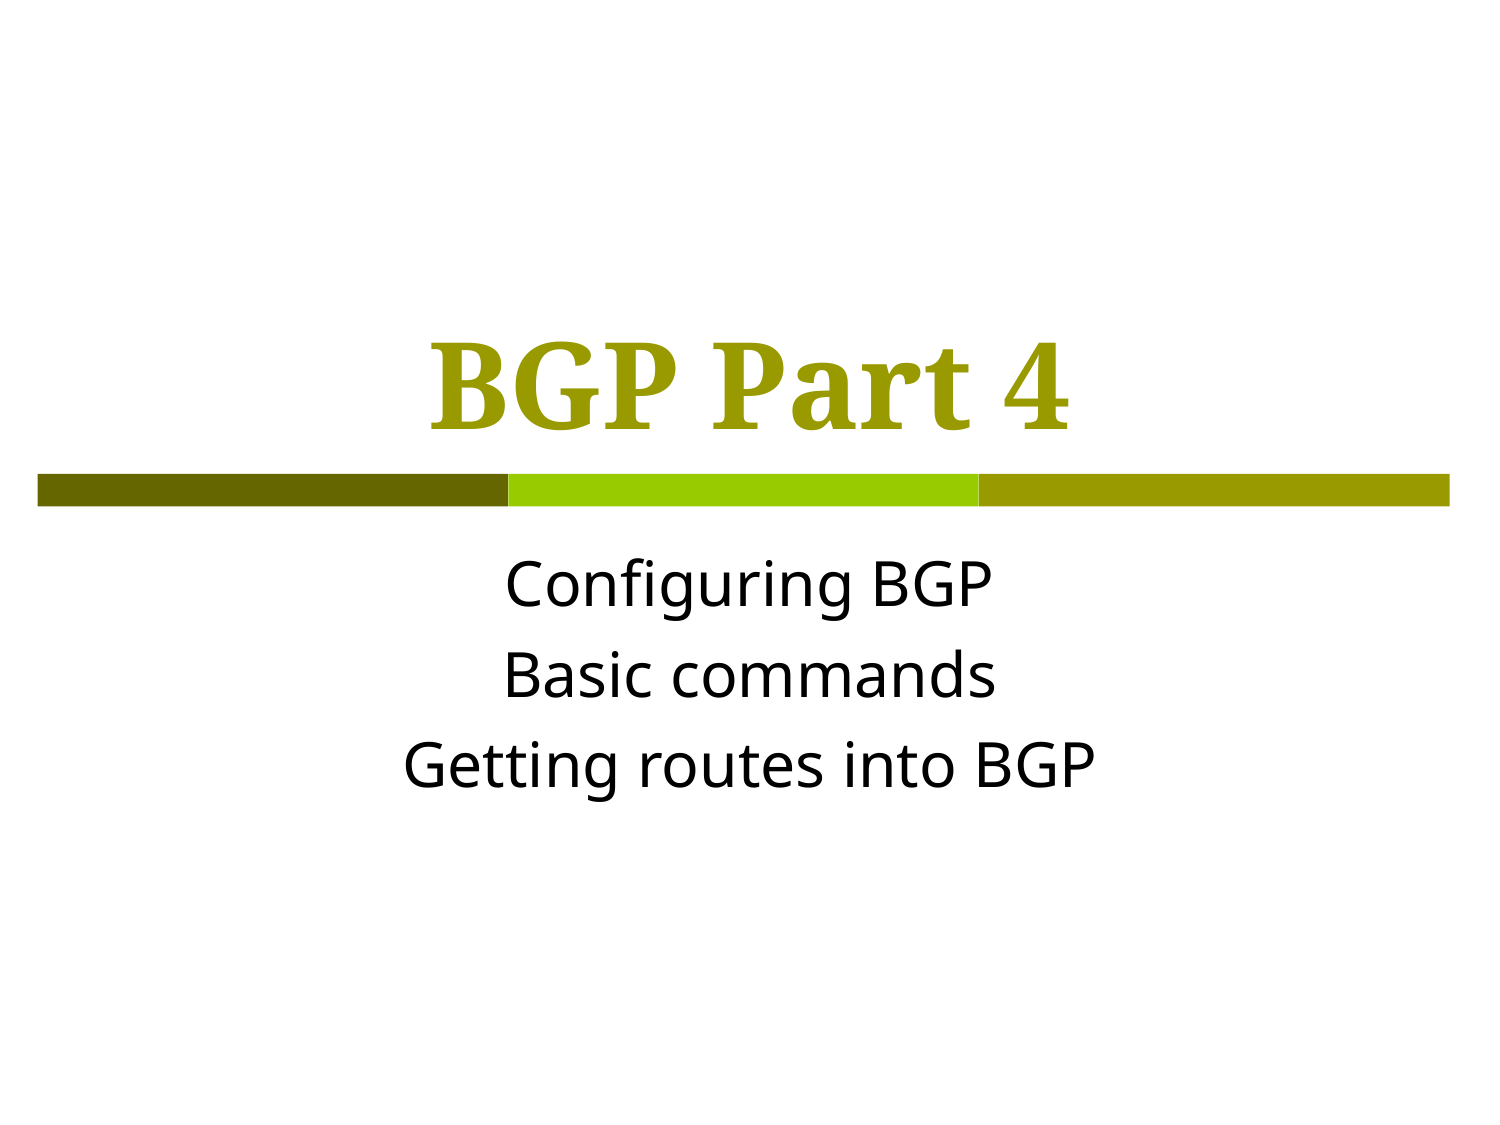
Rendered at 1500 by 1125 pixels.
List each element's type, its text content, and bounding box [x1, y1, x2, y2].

title BGP Part 4 [112, 112, 1388, 462]
subtitle Configuring BGP Basic commands Getting routes into BGP [225, 536, 1276, 899]
